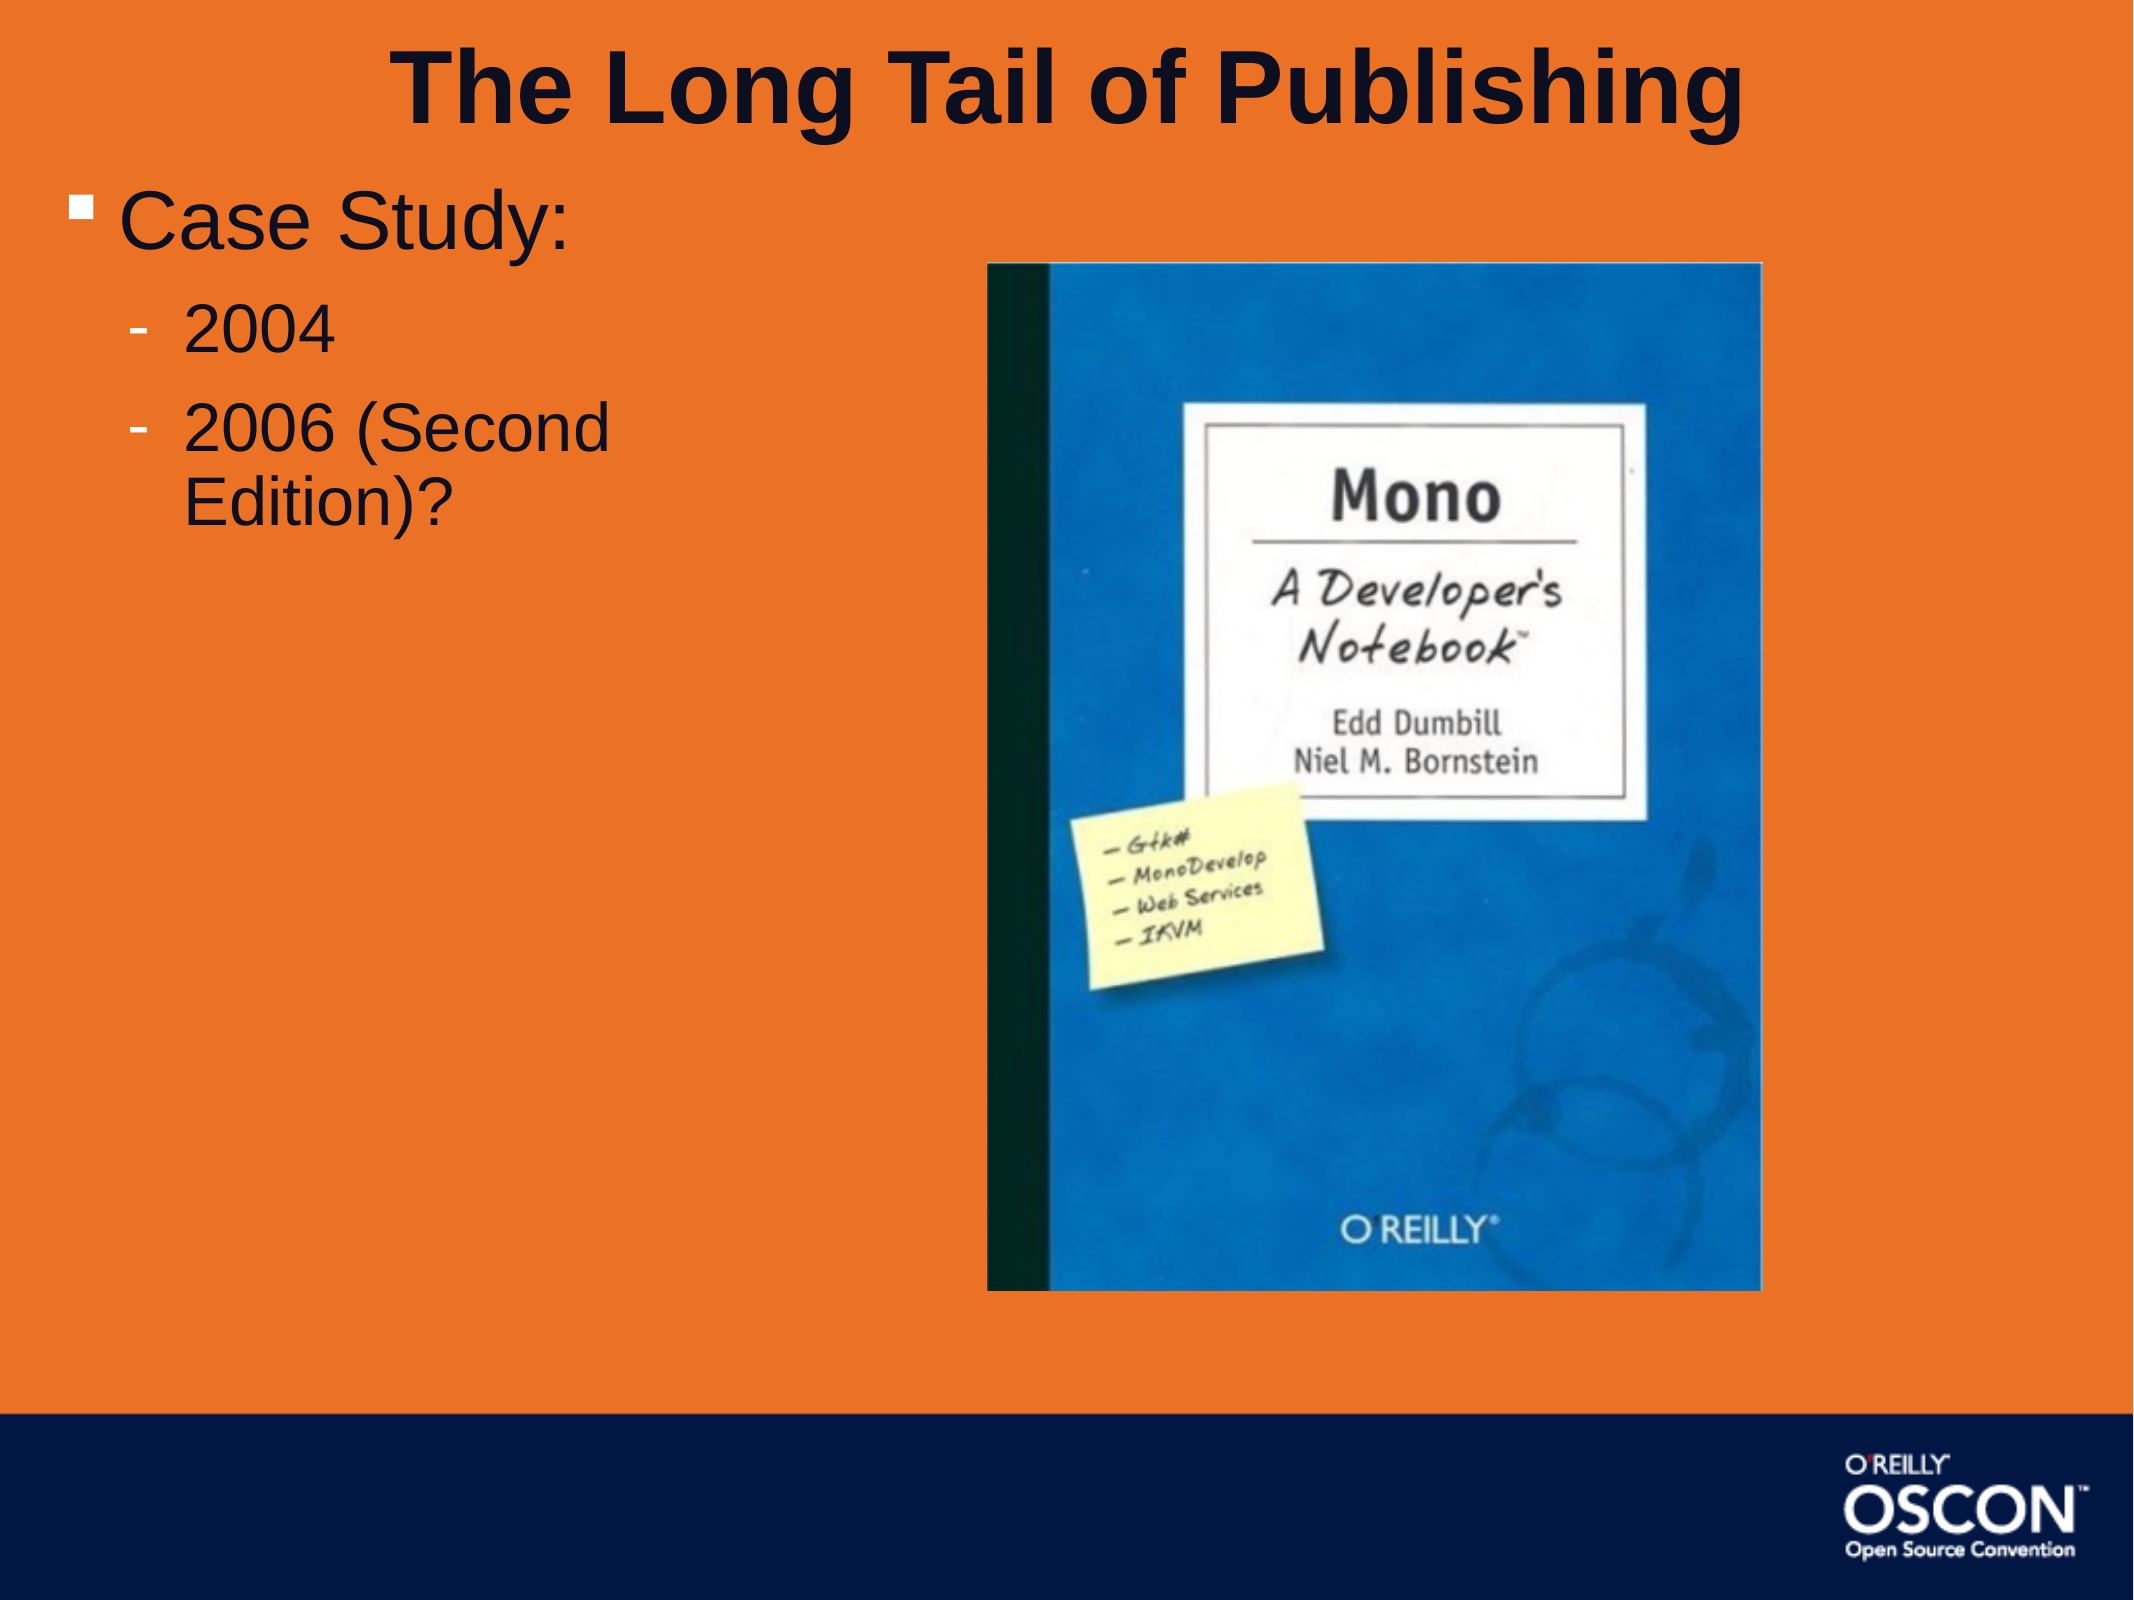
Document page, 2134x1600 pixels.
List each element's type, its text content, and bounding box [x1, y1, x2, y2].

title The Long Tail of Publishing [45, 0, 2094, 165]
picture [0, 0, 2134, 1600]
list Case Study: 2004 2006 (Second Edition)? [48, 169, 2101, 1416]
